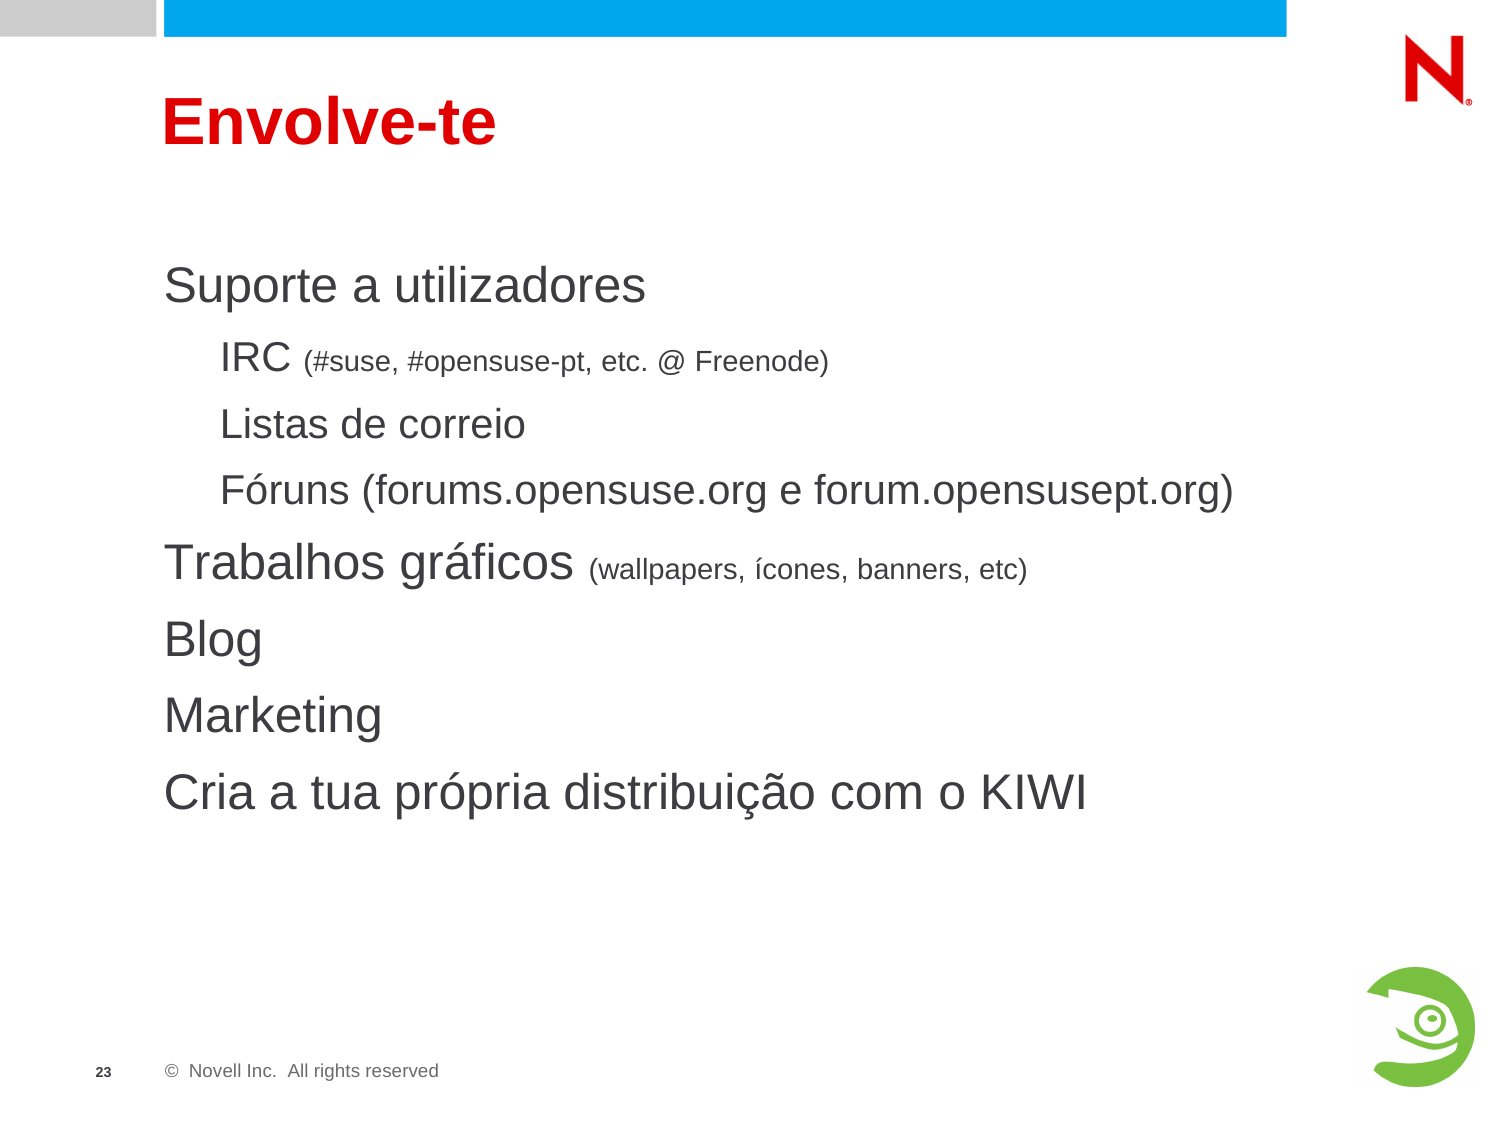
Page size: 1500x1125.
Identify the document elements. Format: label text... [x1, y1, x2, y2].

list Suporte a utilizadores IRC (#suse, #opensuse-pt, etc. @ Freenode) Listas de correio Fóruns (forums.opensuse.org e forum.opensusept.org) Trabalhos gráficos (wallpapers, ícones, banners, etc) Blog Marketing Cria a tua própria distribuição com o KIWI [163, 254, 1404, 986]
title Envolve-te [161, 41, 1383, 205]
picture [1355, 967, 1475, 1087]
picture [1403, 32, 1473, 107]
